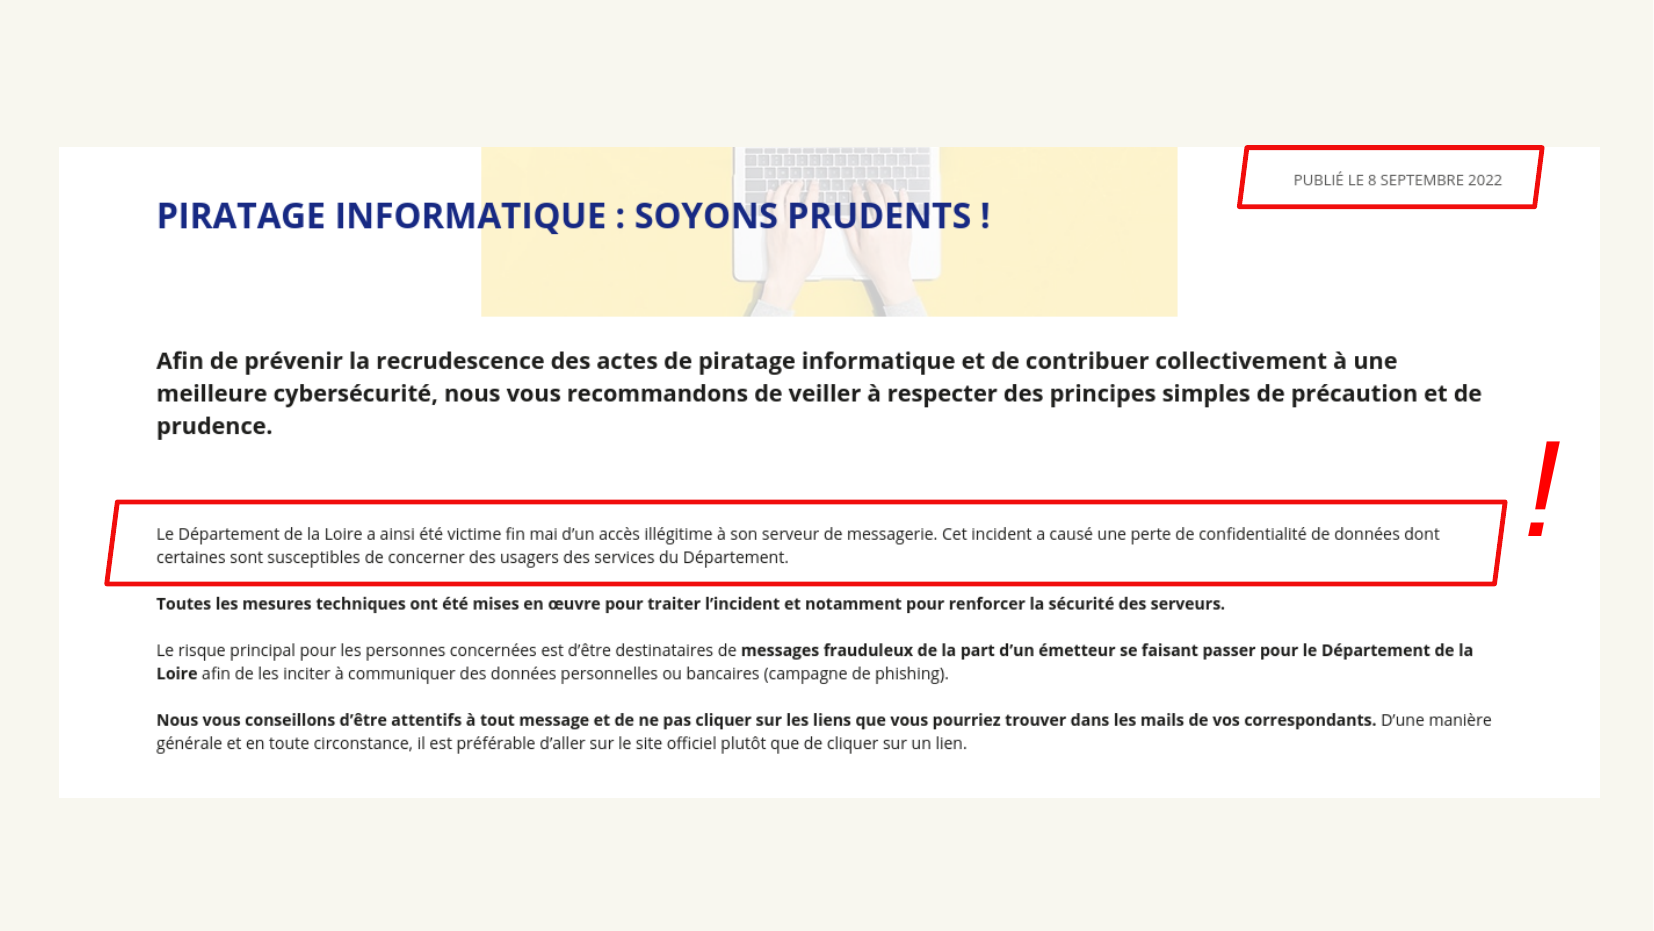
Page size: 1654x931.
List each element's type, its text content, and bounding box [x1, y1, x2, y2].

picture [0, 0, 1654, 931]
text_box ! [1508, 404, 1577, 573]
